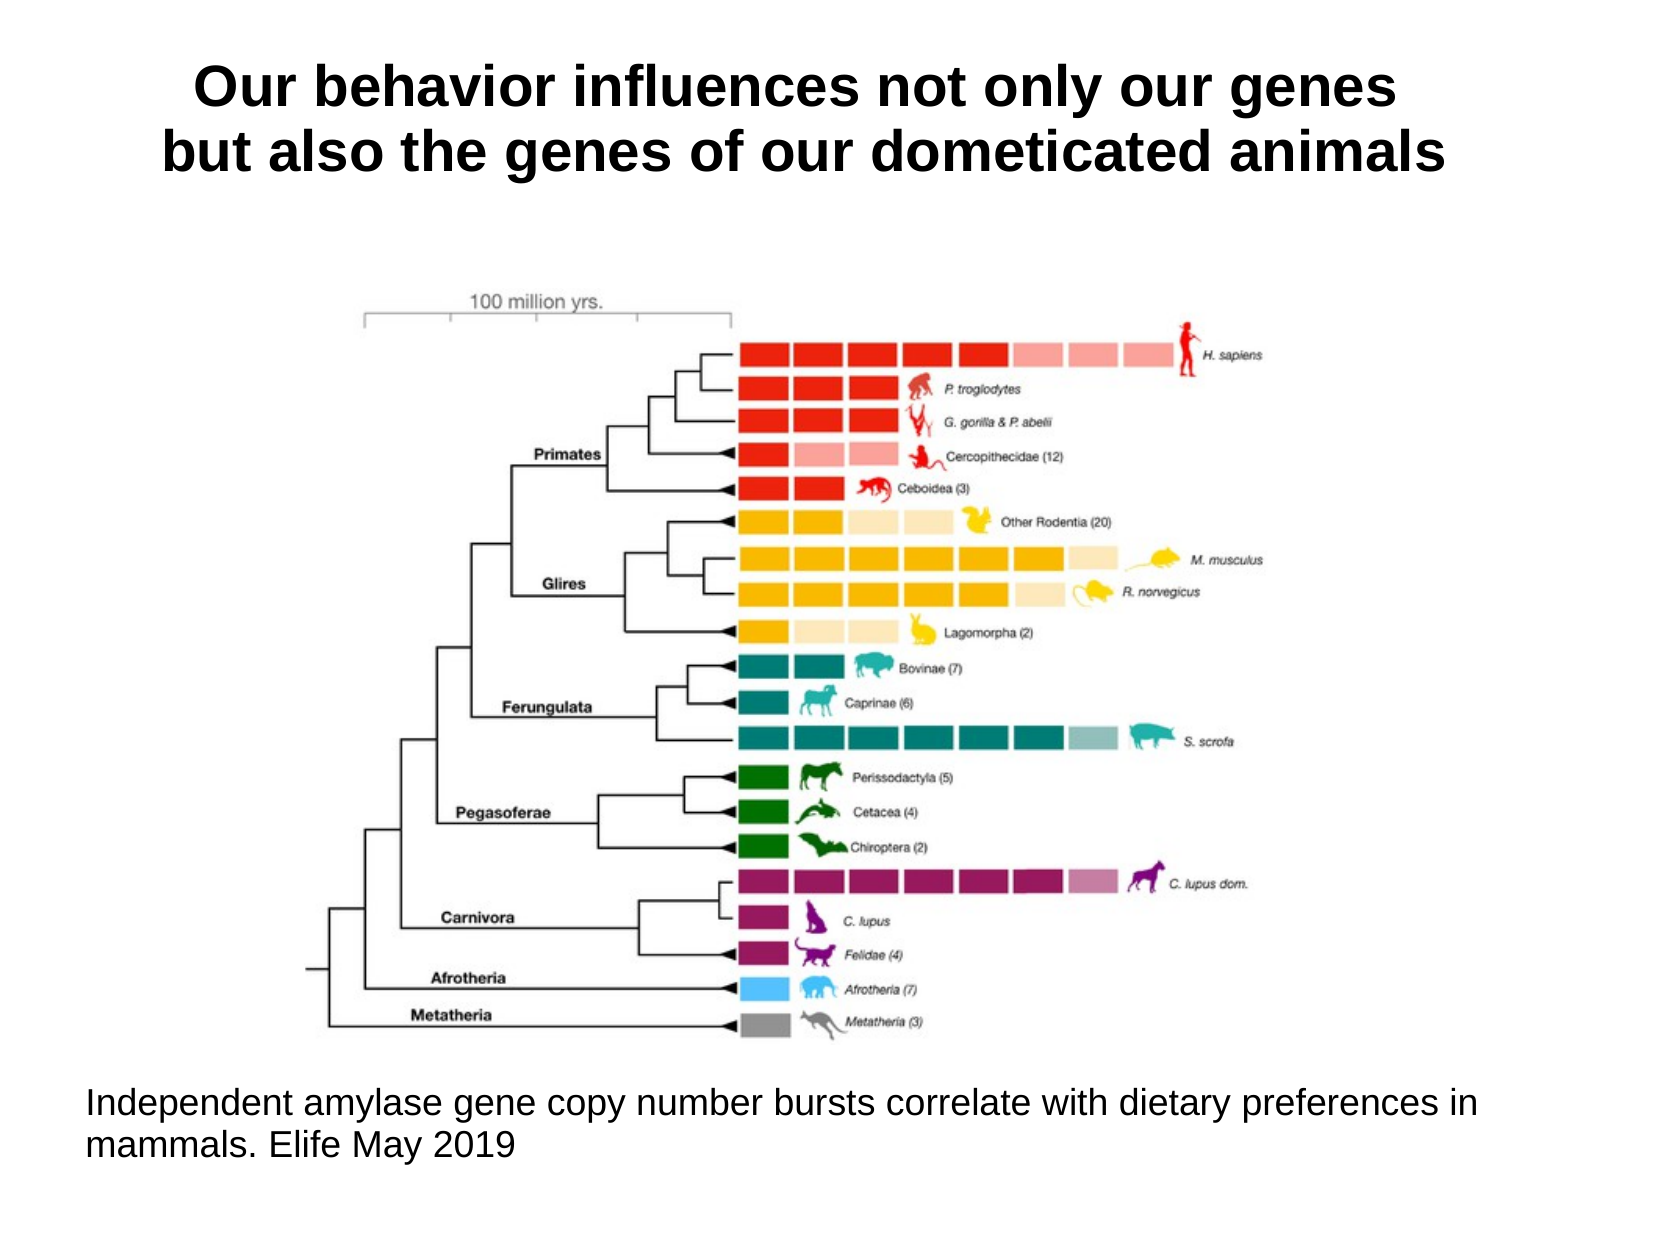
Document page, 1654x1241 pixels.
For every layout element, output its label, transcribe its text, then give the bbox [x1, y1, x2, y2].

text_box Independent amylase gene copy number bursts correlate with dietary preferences in mammals. Elife May 2019 [70, 1074, 1614, 1241]
picture [304, 288, 1269, 1045]
text_box Our behavior influences not only our genes but also the genes of our dometicated animals [107, 46, 1502, 192]
